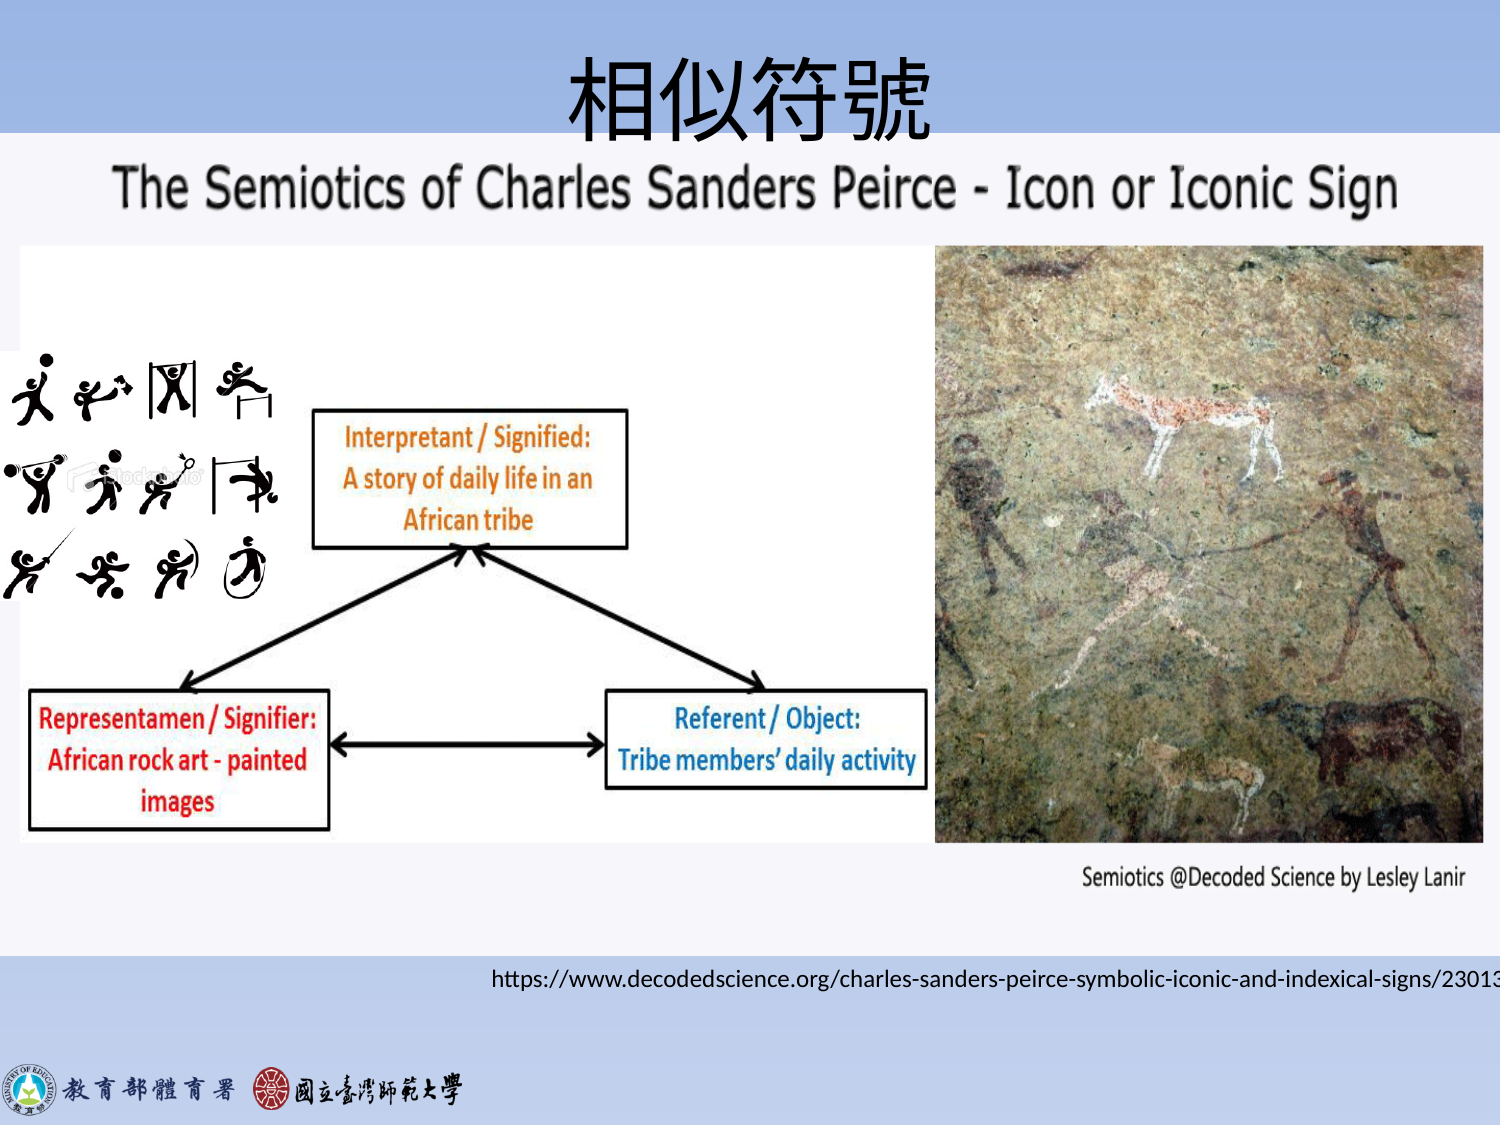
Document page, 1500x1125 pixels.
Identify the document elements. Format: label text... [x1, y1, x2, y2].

title 相似符號 [75, 35, 1426, 125]
picture [0, 133, 1500, 956]
text_box https://www.decodedscience.org/charles-sanders-peirce-symbolic-iconic-and-indexical-signs/23013 [476, 955, 1500, 1000]
